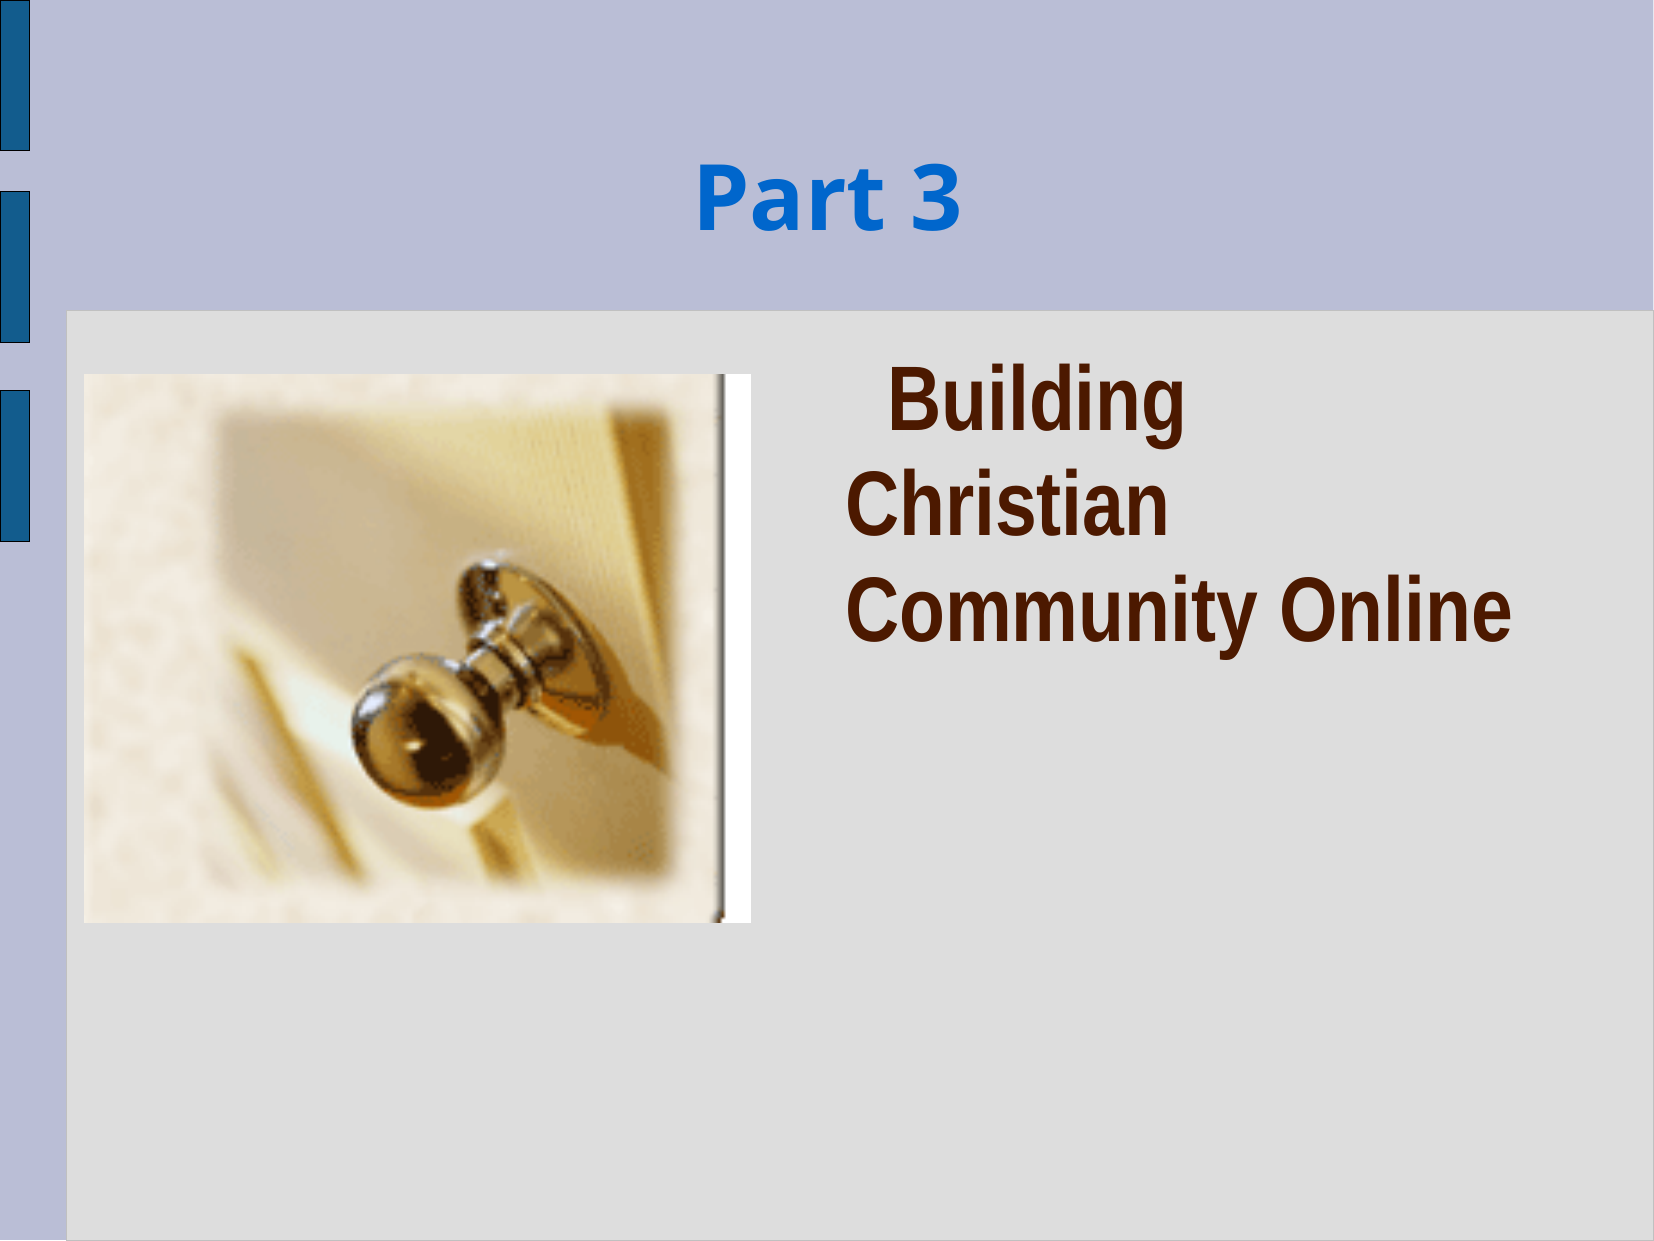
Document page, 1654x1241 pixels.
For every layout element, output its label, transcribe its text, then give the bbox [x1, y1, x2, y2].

list Building Christian Community Online [845, 344, 1535, 1127]
title Part 3 [121, 91, 1534, 299]
picture [84, 374, 751, 923]
